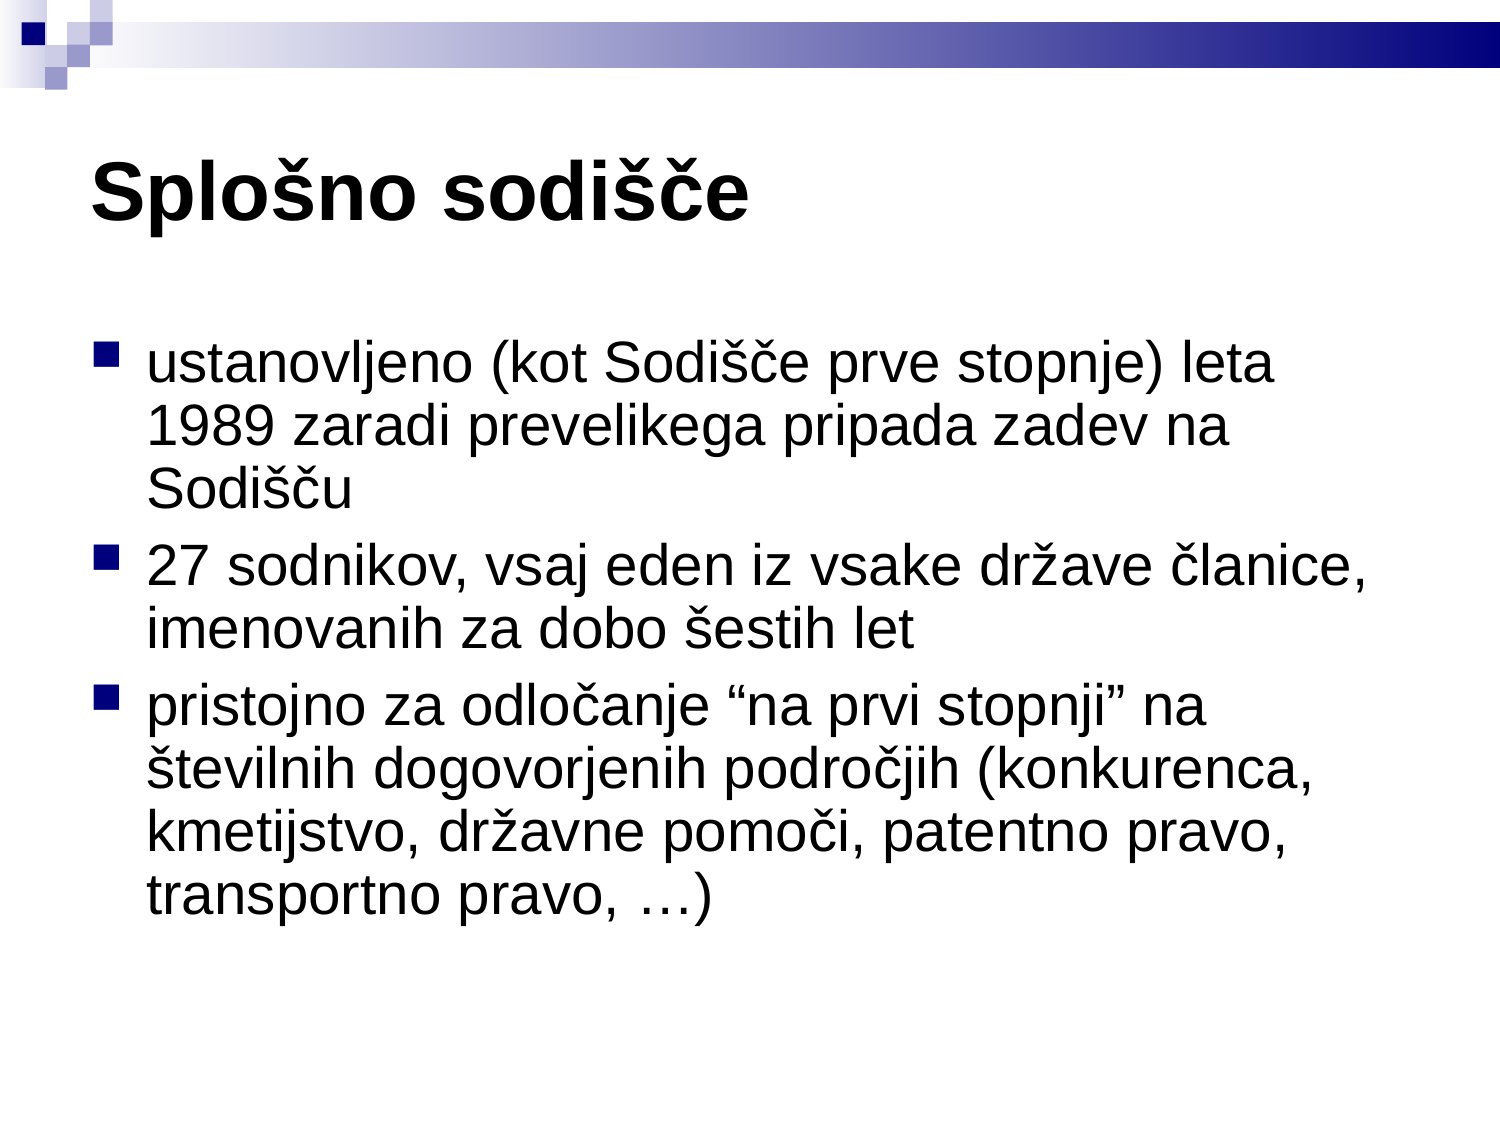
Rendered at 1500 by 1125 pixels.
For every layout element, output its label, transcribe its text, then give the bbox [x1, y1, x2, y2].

list ustanovljeno (kot Sodišče prve stopnje) leta 1989 zaradi prevelikega pripada zadev na Sodišču 27 sodnikov, vsaj eden iz vsake države članice, imenovanih za dobo šestih let pristojno za odločanje “na prvi stopnji” na številnih dogovorjenih področjih (konkurenca, kmetijstvo, državne pomoči, patentno pravo, transportno pravo, …) [75, 324, 1426, 963]
title Splošno sodišče [75, 75, 1426, 301]
